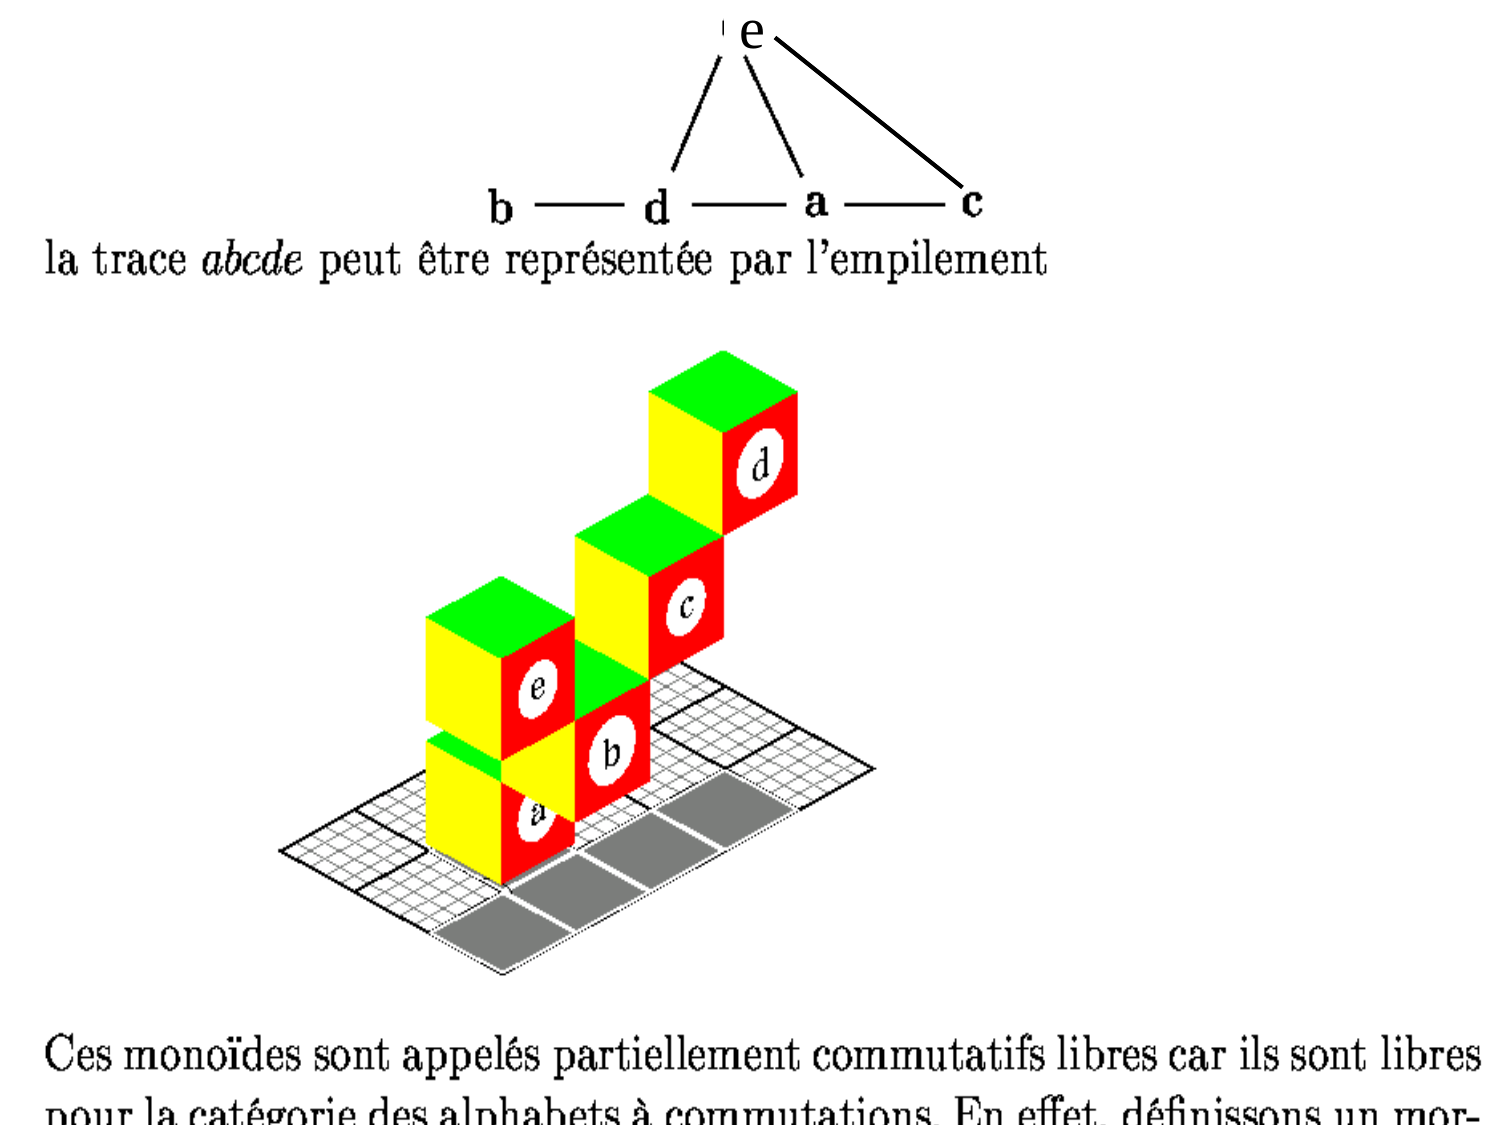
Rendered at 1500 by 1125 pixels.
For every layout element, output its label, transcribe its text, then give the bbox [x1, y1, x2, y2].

text_box e [725, 0, 775, 50]
picture [0, 0, 1500, 1125]
